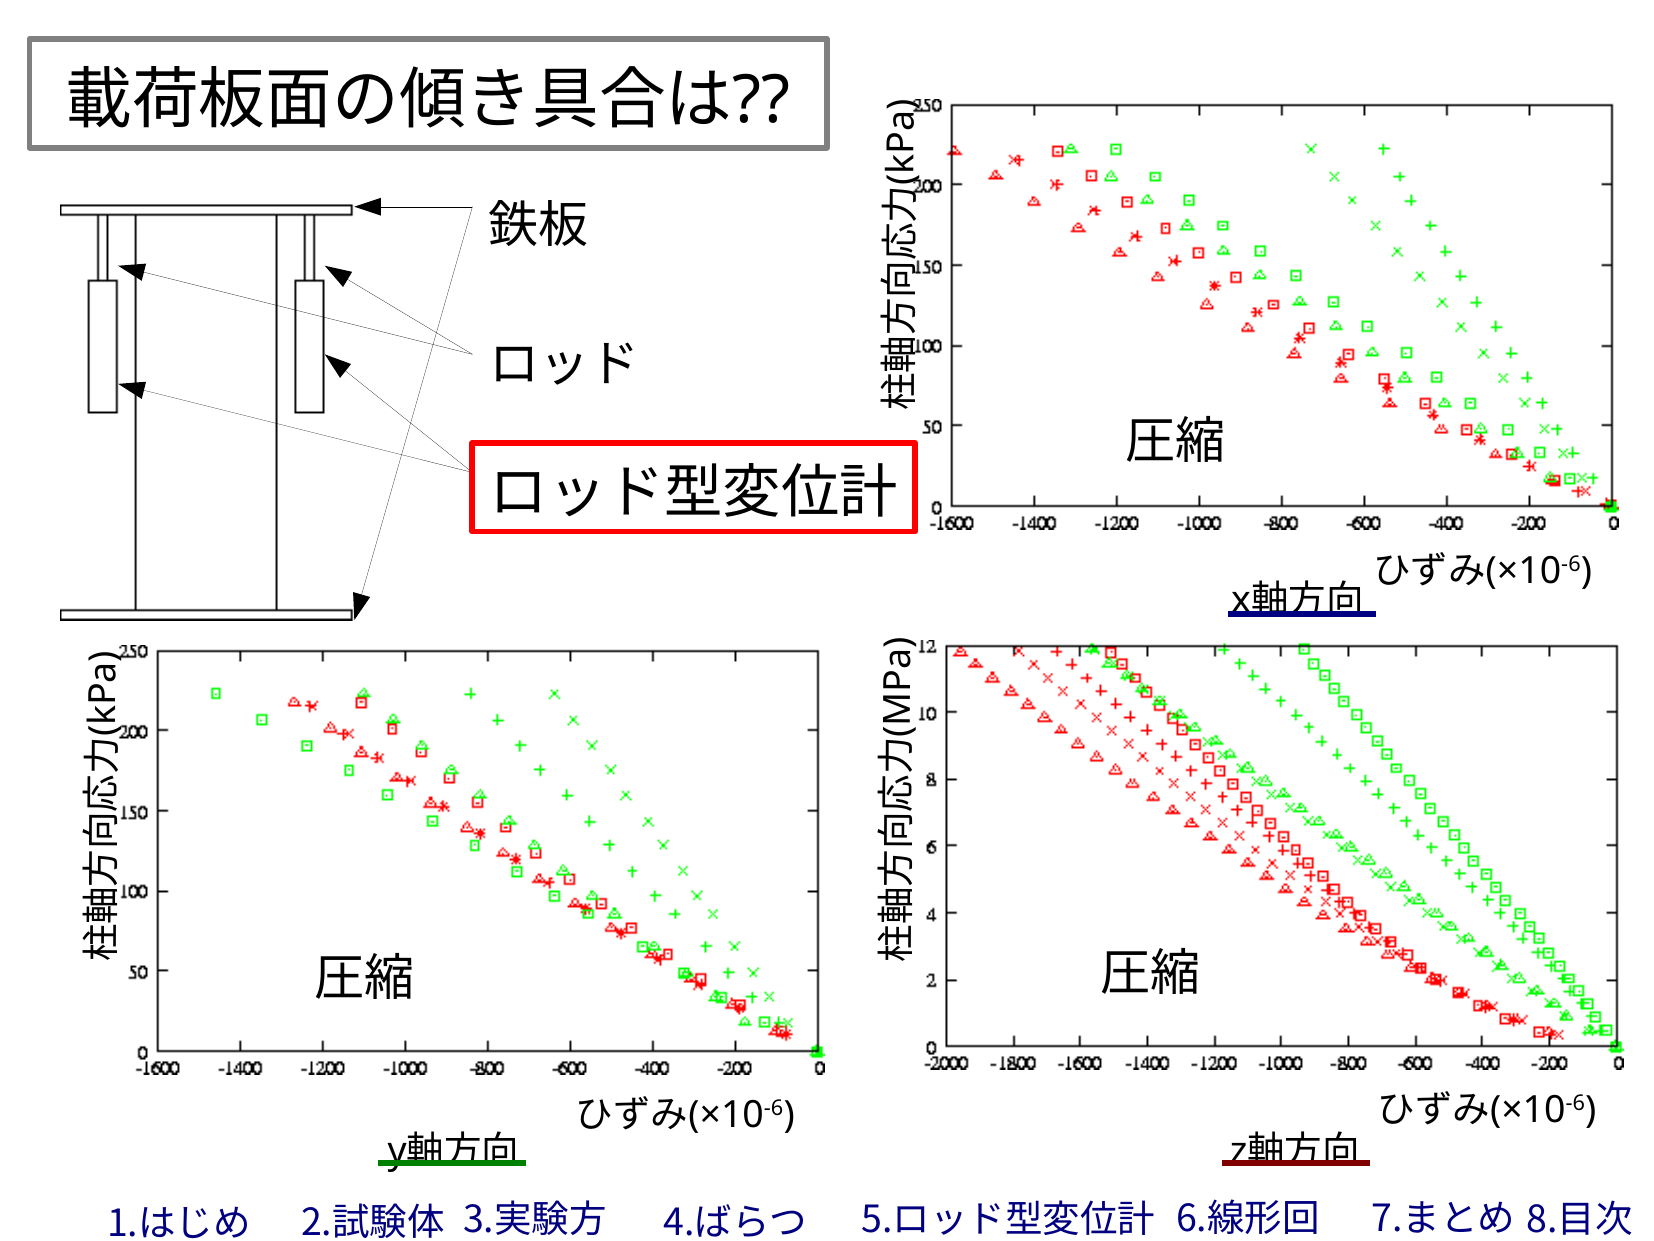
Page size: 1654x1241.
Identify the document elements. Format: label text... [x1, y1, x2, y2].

text_box 柱軸方向応力(kPa) [63, 630, 121, 977]
text_box y軸方向 [372, 1112, 538, 1169]
text_box ひずみ(×10-6) [1362, 1071, 1641, 1129]
text_box 圧縮 [1085, 925, 1216, 995]
text_box 柱軸方向応力(kPa) [861, 79, 919, 426]
text_box 圧縮 [1110, 393, 1241, 463]
text_box 1.はじめに [92, 1185, 286, 1241]
text_box 3.実験方法 [448, 1181, 656, 1238]
text_box ロッド型変位計 [472, 442, 916, 532]
text_box 4.ばらつき [648, 1184, 856, 1241]
picture [914, 640, 1624, 1070]
text_box ひずみ(×10-6) [561, 1076, 839, 1134]
picture [910, 99, 1619, 530]
text_box x軸方向 [1216, 561, 1380, 618]
text_box ロッド [474, 315, 655, 386]
text_box ひずみ(×10-6) [1358, 532, 1636, 591]
text_box 6.線形回帰 [1161, 1180, 1368, 1237]
text_box 2.試験体 [286, 1184, 464, 1241]
text_box 5.ロッド型変位計 [846, 1181, 1172, 1238]
text_box 圧縮 [299, 930, 430, 1000]
text_box 7.まとめ [1356, 1180, 1535, 1236]
text_box 8.目次 [1511, 1181, 1654, 1237]
text_box 柱軸方向応力(MPa) [858, 620, 916, 978]
picture [116, 645, 825, 1075]
text_box z軸方向 [1215, 1112, 1378, 1169]
picture [60, 203, 355, 621]
text_box 載荷板面の傾き具合は?? [29, 38, 827, 148]
text_box 鉄板 [473, 177, 604, 247]
